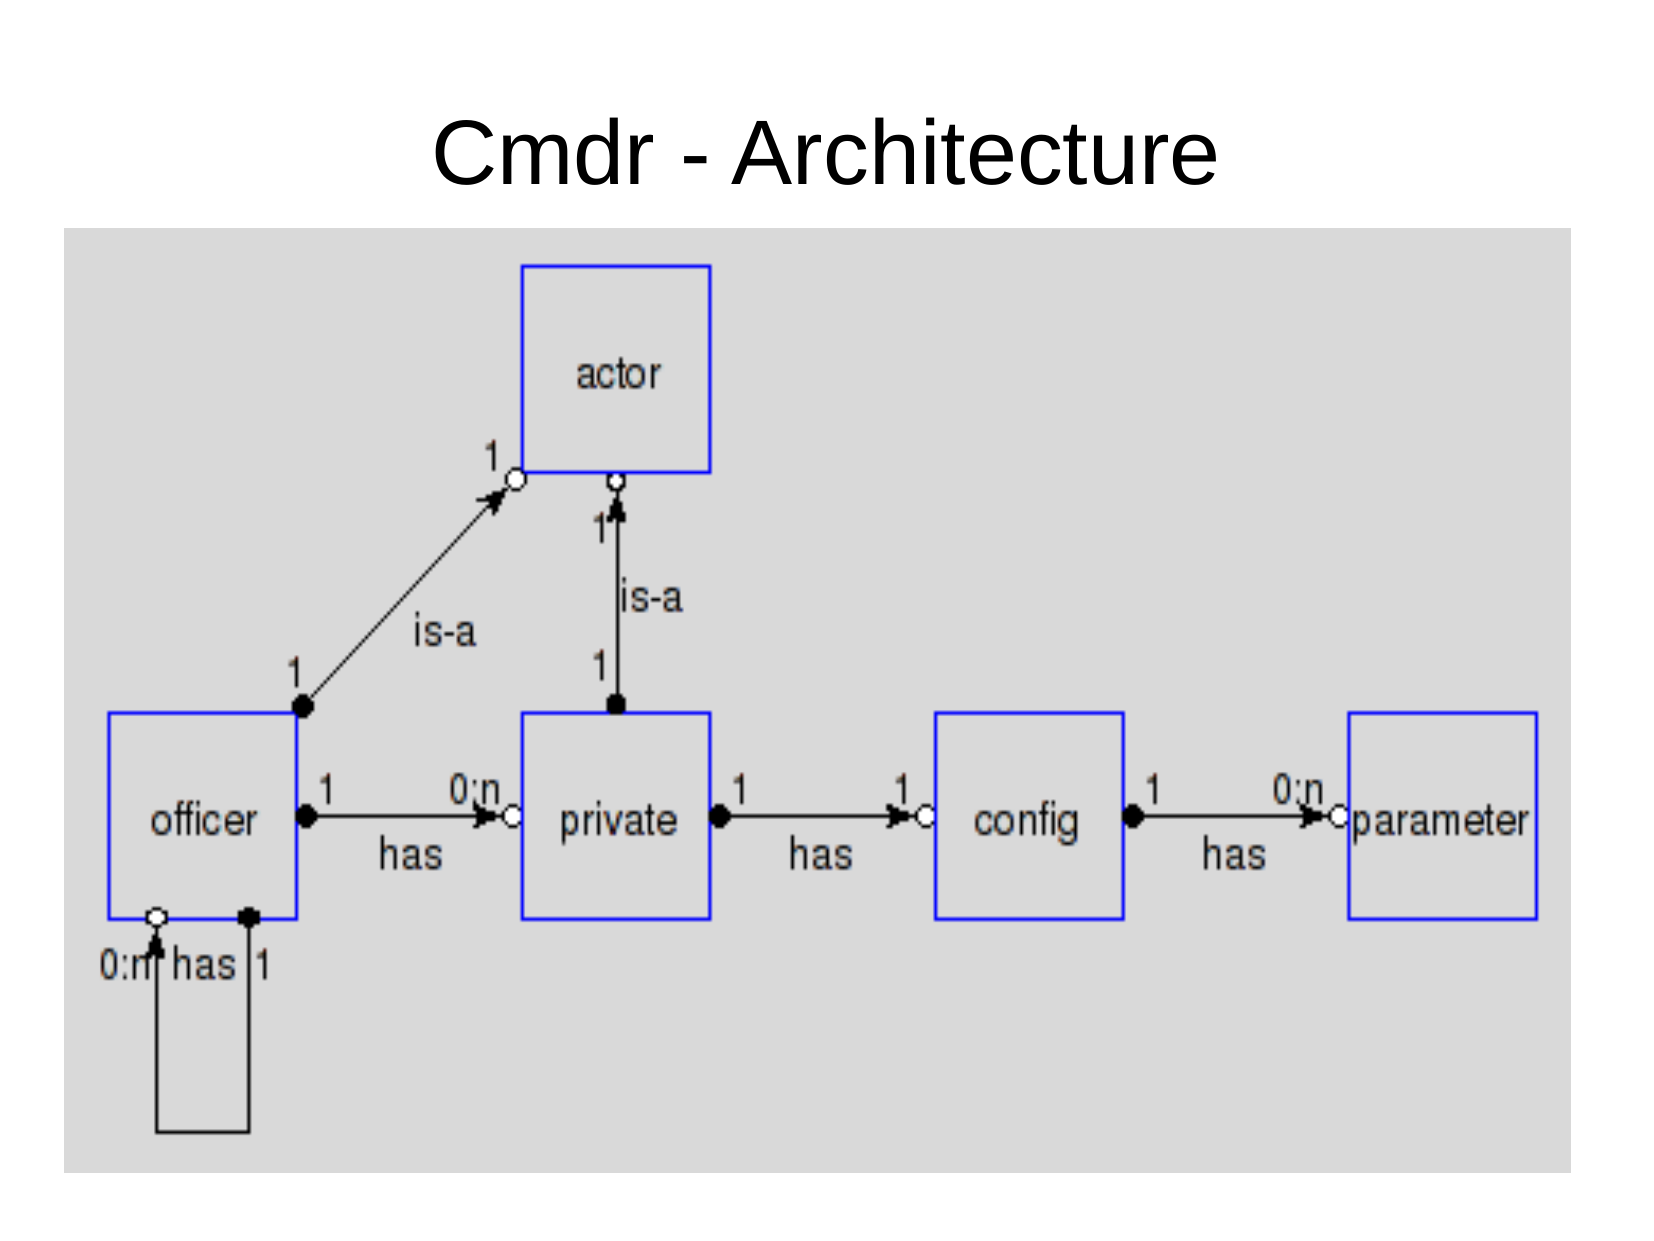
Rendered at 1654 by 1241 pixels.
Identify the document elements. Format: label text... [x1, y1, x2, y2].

title Cmdr - Architecture [82, 56, 1571, 228]
picture [64, 228, 1571, 1173]
